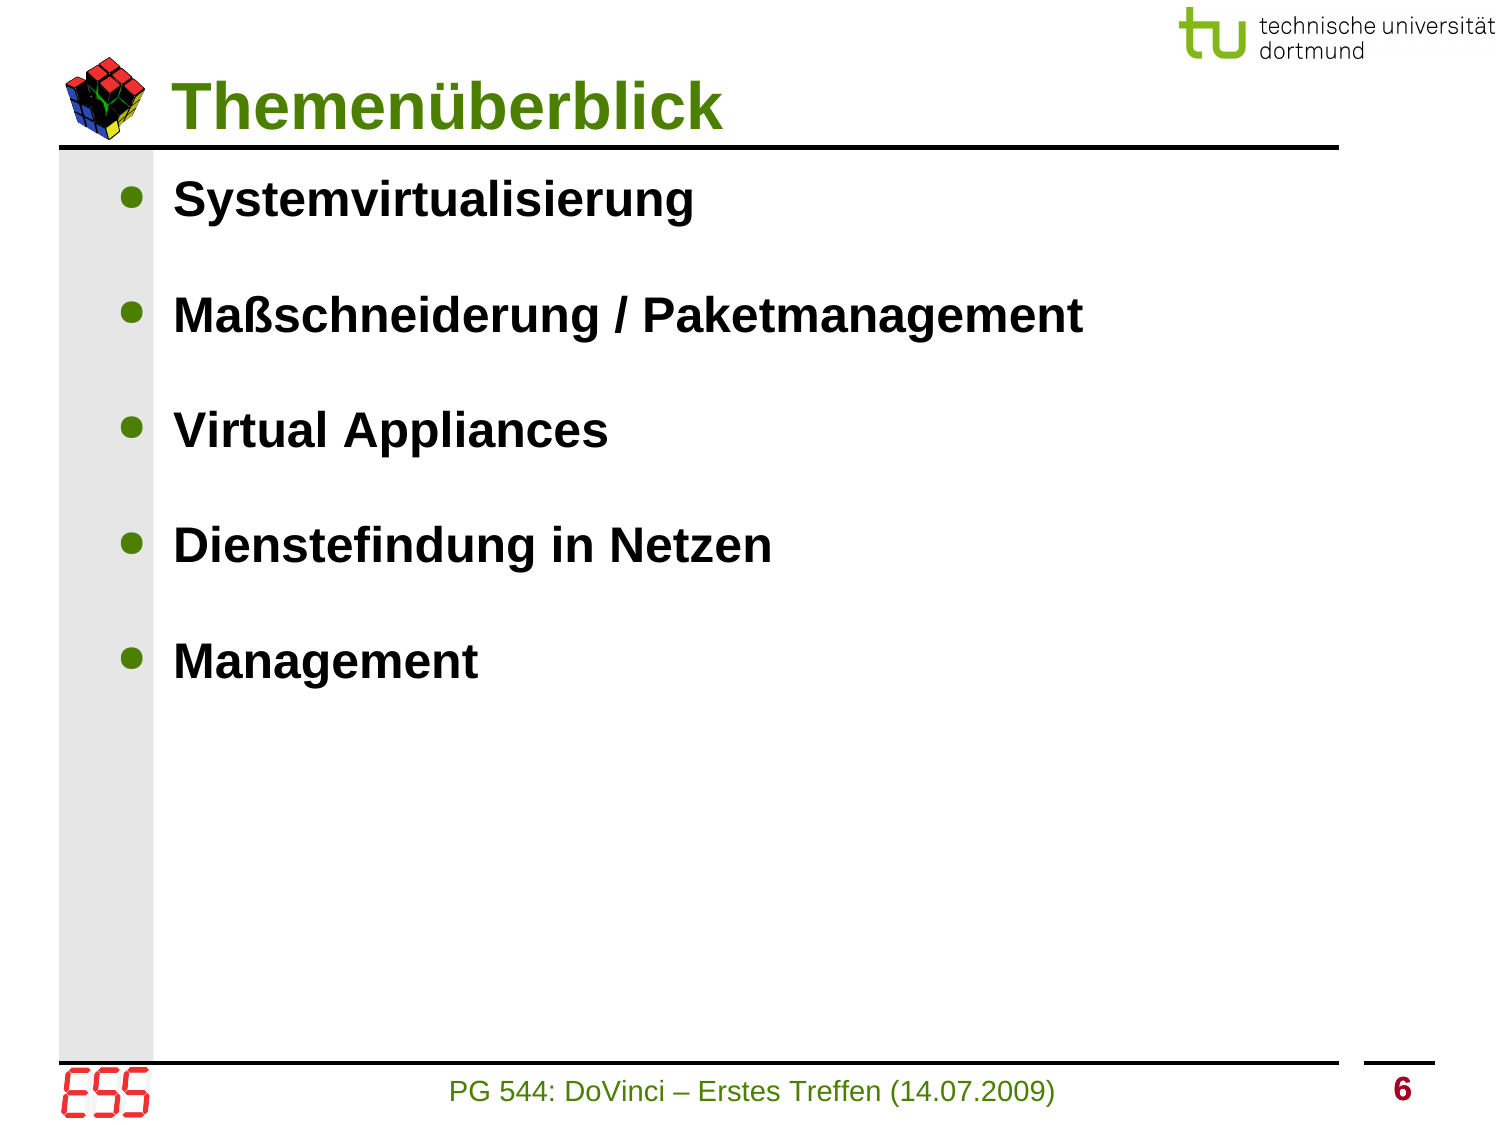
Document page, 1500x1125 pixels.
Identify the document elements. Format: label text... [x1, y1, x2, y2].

picture [65, 57, 145, 140]
picture [61, 1067, 152, 1118]
list Systemvirtualisierung Maßschneiderung / Paketmanagement Virtual Appliances Dienstefindung in Netzen Management [116, 171, 1474, 1064]
title Themenüberblick [171, 49, 1410, 159]
picture [1179, 7, 1495, 59]
